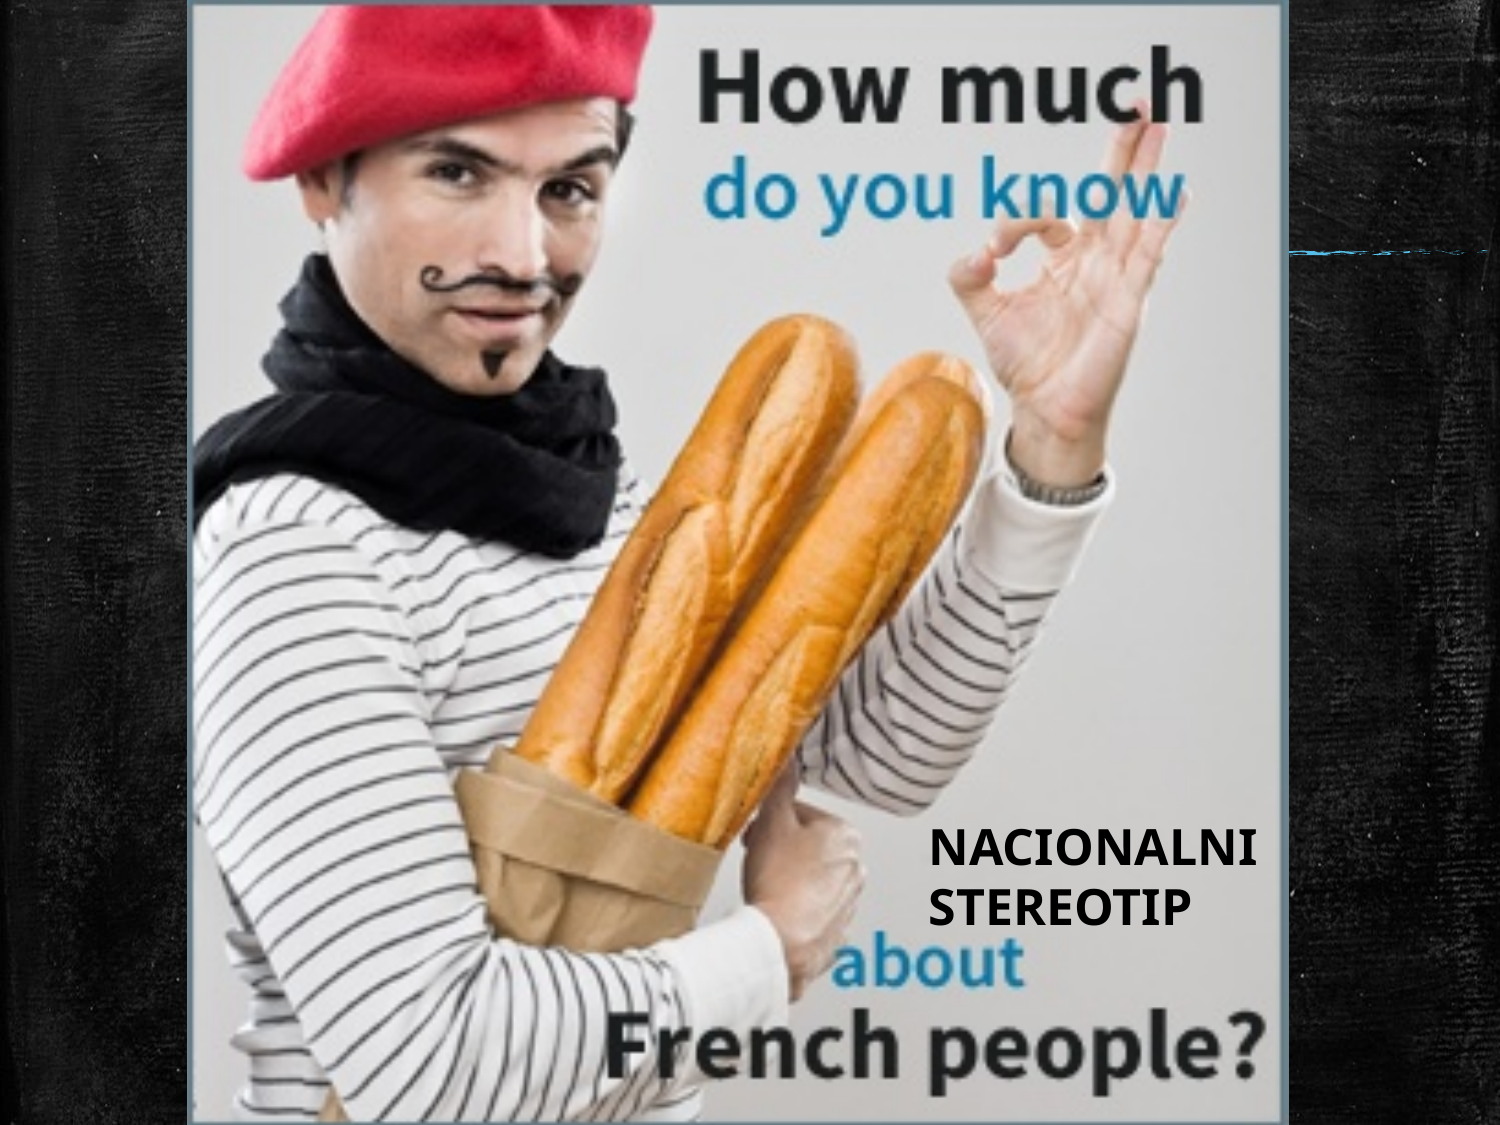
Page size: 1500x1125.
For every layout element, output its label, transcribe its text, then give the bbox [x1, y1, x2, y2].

picture [0, 0, 1500, 1125]
text_box NACIONALNI STEREOTIP [913, 808, 1278, 944]
